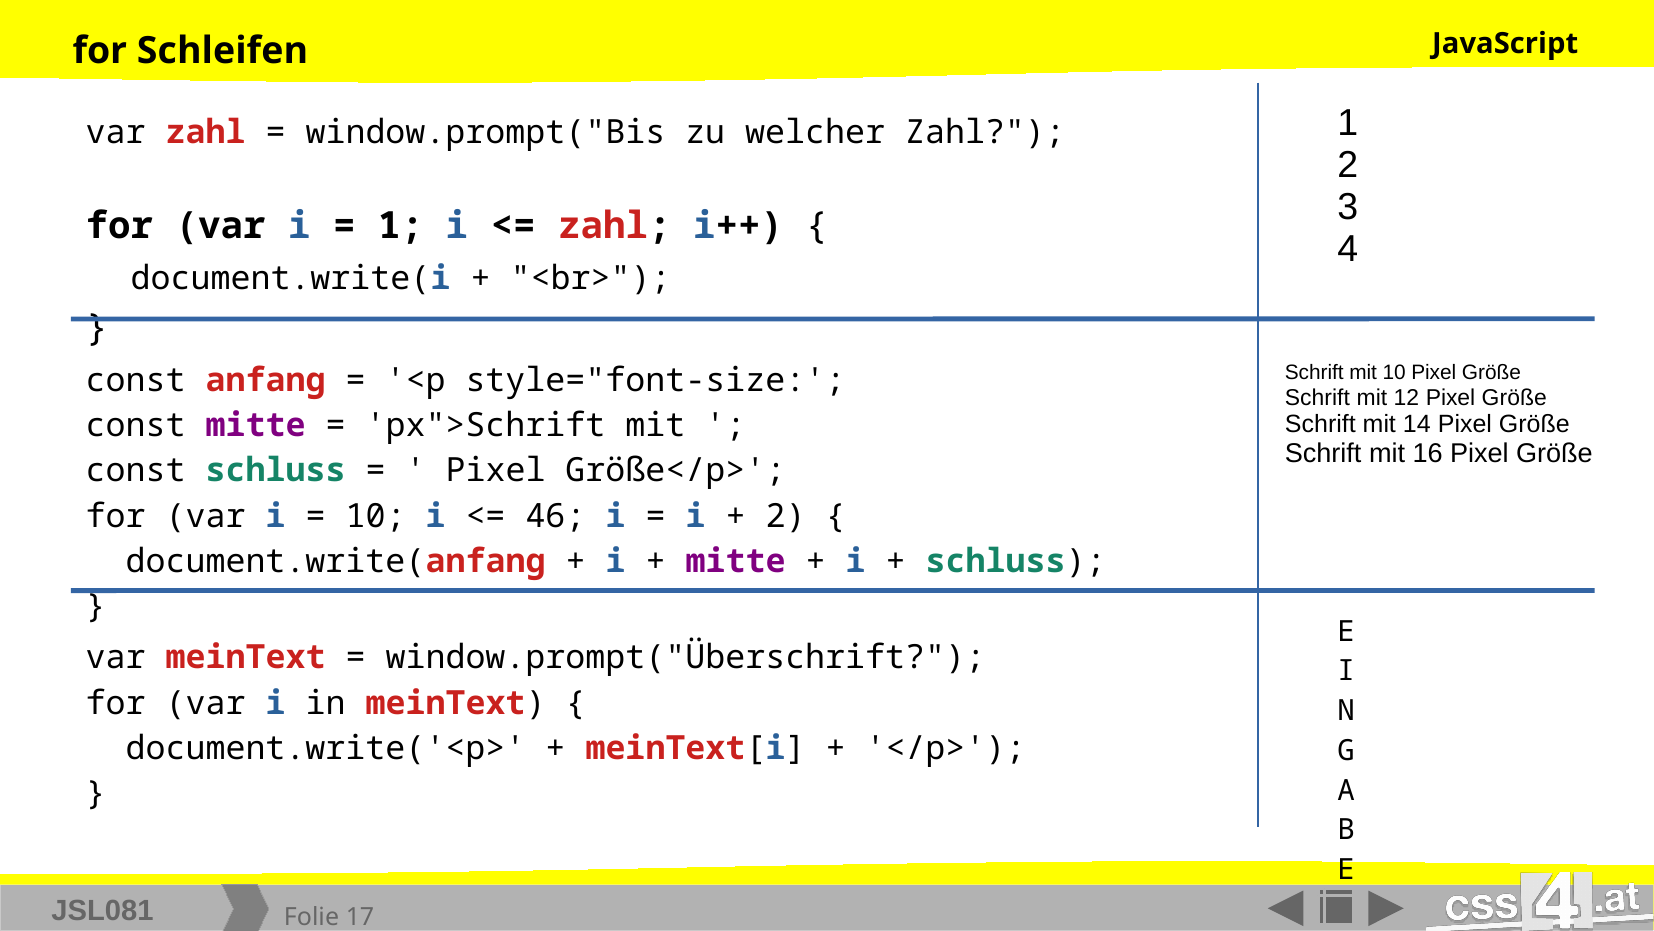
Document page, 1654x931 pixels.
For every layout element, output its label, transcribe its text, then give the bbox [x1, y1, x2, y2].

text_box const anfang = '<p style="font-size:'; const mitte = 'px">Schrift mit '; const schluss = ' Pixel Größe</p>'; for (var i = 10; i <= 46; i = i + 2) { document.write(anfang + i + mitte + i + schluss); } [70, 348, 1257, 588]
text_box [0, 861, 1654, 931]
text_box Schrift mit 10 Pixel Größe Schrift mit 12 Pixel Größe Schrift mit 14 Pixel Größe Schrift mit 16 Pixel Größe [1270, 353, 1613, 484]
text_box JSL081 [36, 886, 209, 931]
text_box var zahl = window.prompt("Bis zu welcher Zahl?"); for (var i = 1; i <= zahl; i++) { document.write(i + "<br>"); } [70, 100, 1229, 295]
text_box E I N G A B E [1322, 602, 1418, 839]
text_box 1 2 3 4 [1322, 94, 1394, 278]
text_box Folie <Foliennummer> [269, 891, 542, 931]
text_box JavaScript [1417, 15, 1607, 60]
text_box var meinText = window.prompt("Überschrift?"); for (var i in meinText) { document.write('<p>' + meinText[i] + '</p>'); } [70, 625, 1193, 827]
picture [1426, 872, 1654, 931]
text_box for Schleifen [57, 16, 469, 69]
text_box [0, 0, 1654, 83]
